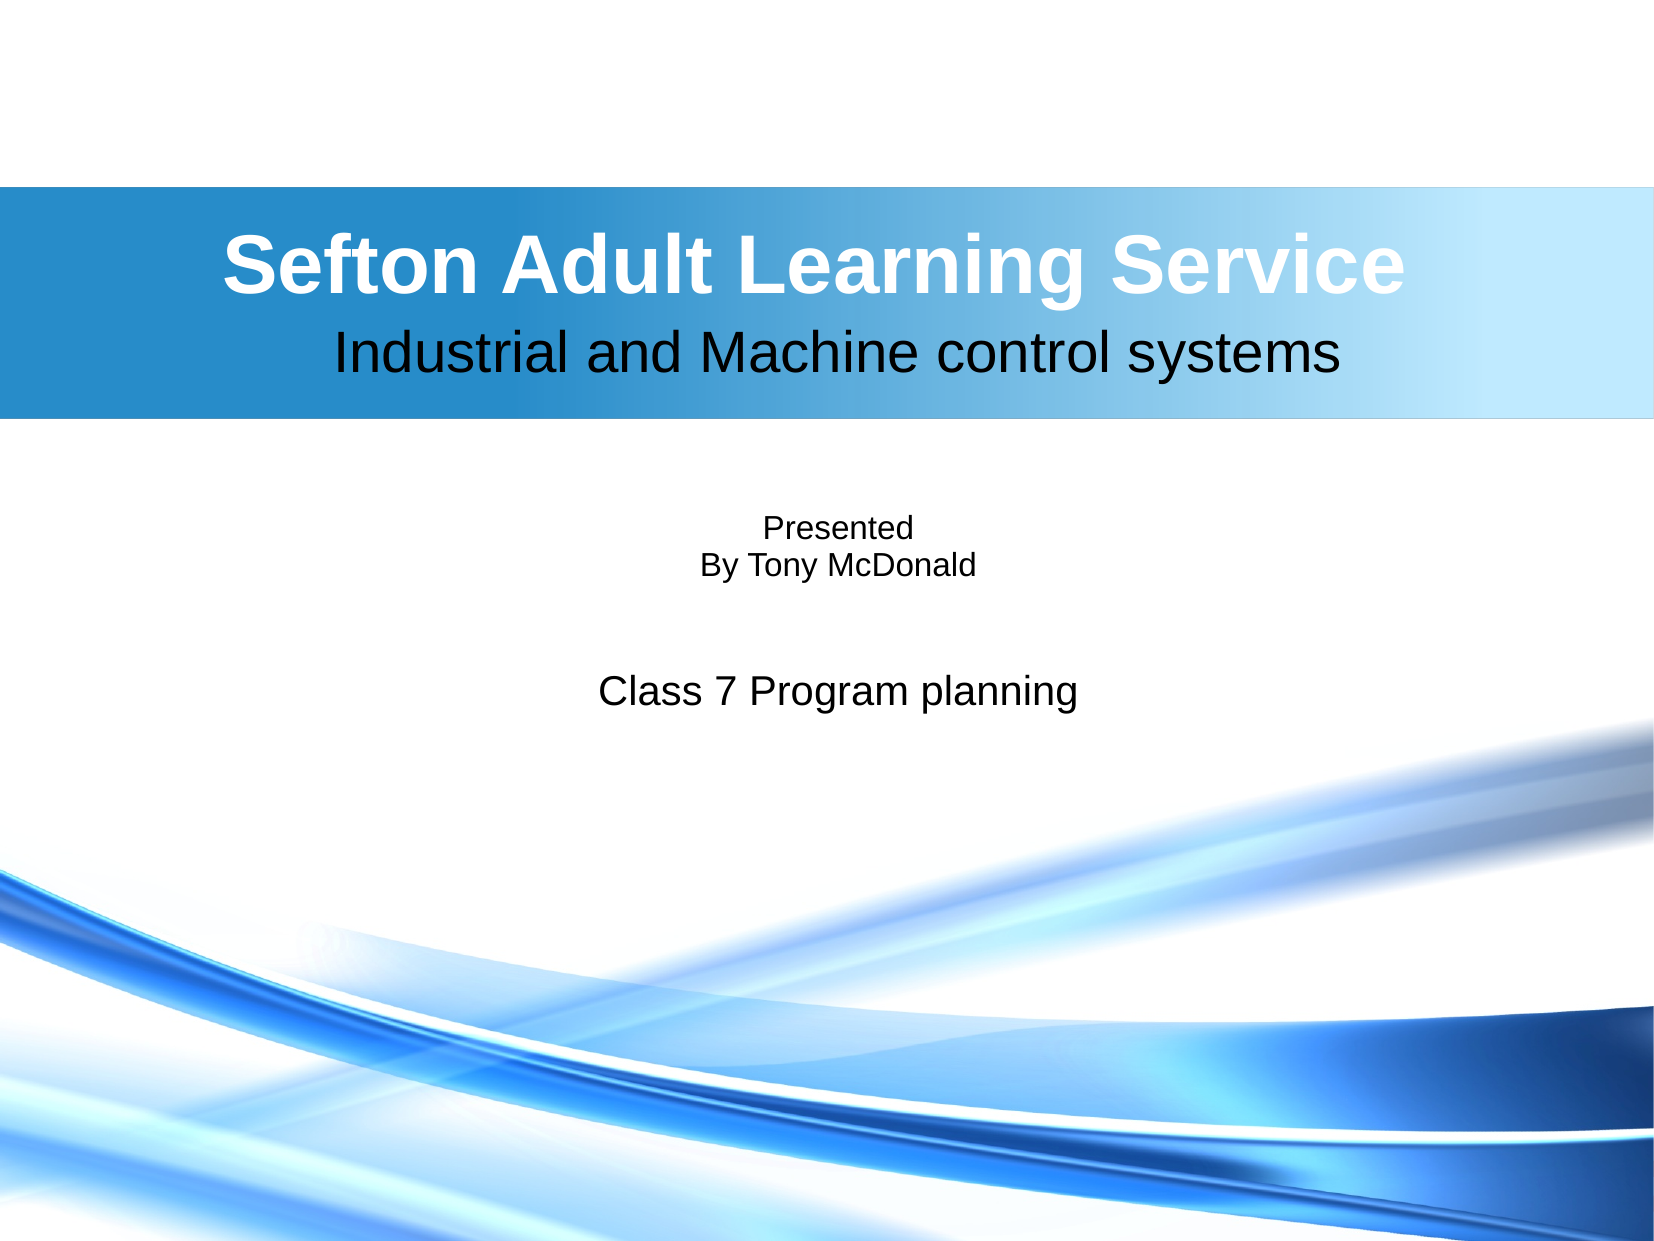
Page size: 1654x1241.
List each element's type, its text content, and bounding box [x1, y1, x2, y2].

text_box Industrial and Machine control systems [93, 313, 1583, 390]
text_box Presented By Tony McDonald Class 7 Program planning [248, 502, 1430, 910]
picture [0, 0, 1654, 1241]
text_box Sefton Adult Learning Service [93, 187, 1536, 343]
